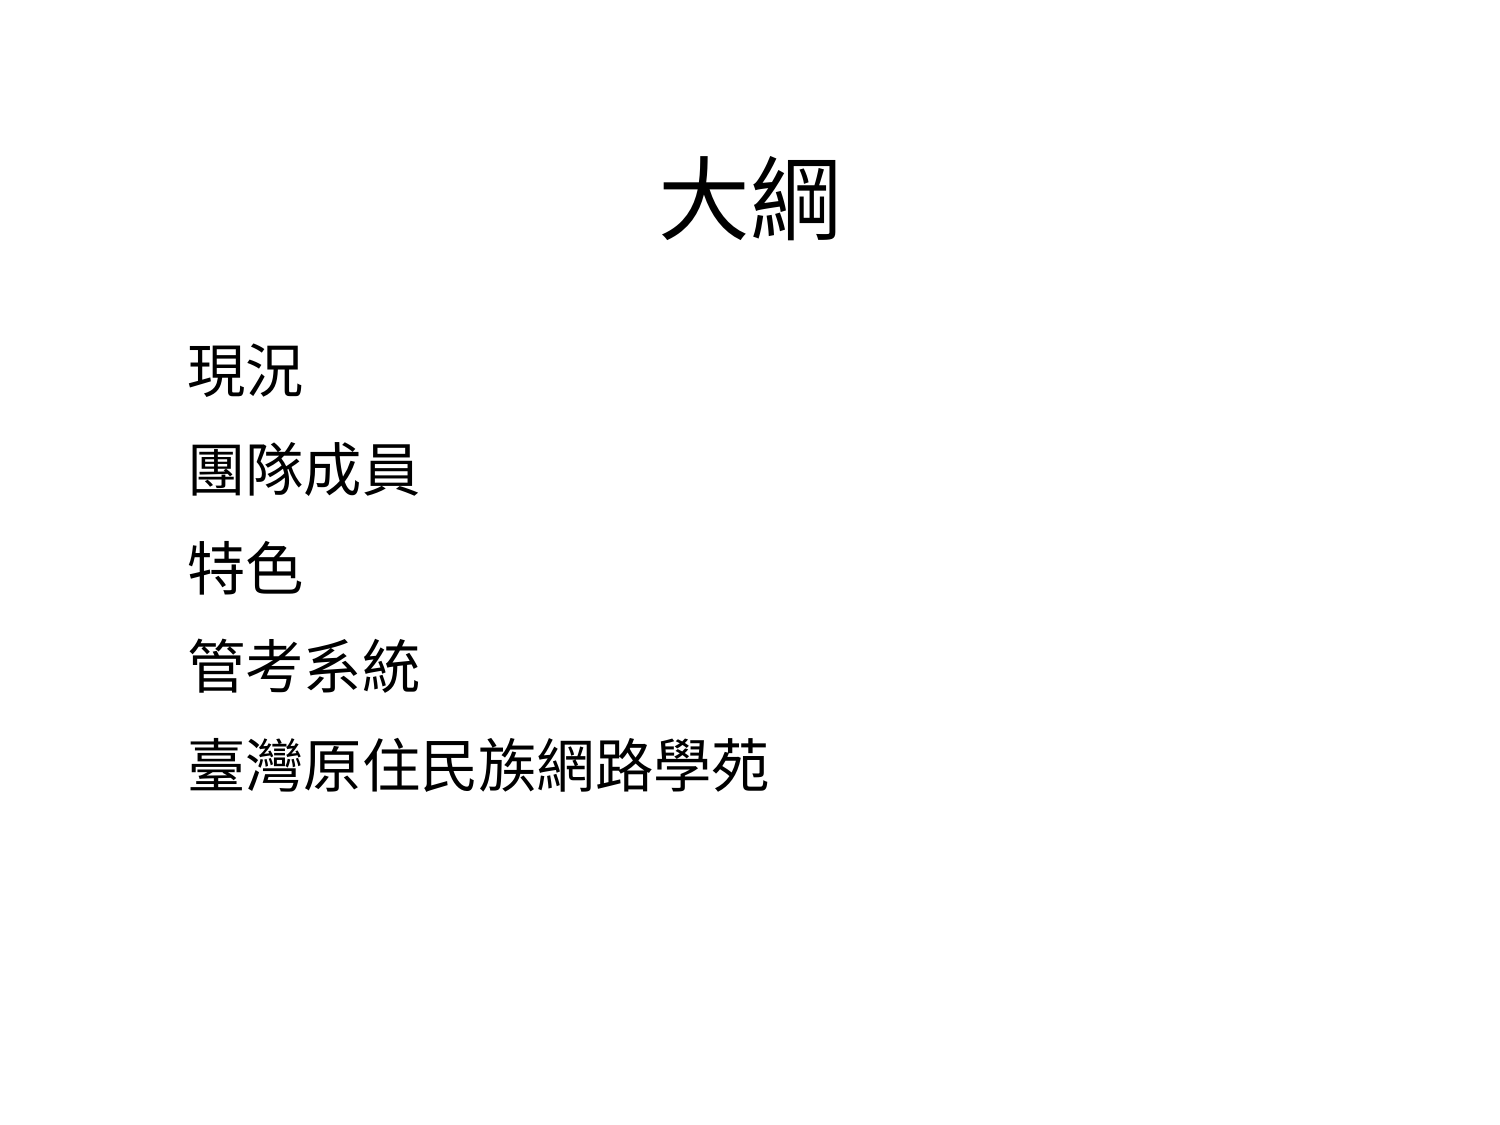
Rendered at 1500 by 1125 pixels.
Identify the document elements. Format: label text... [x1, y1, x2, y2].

list 現況 團隊成員 特色 管考系統 臺灣原住民族網路學苑 [112, 324, 1388, 986]
title 大綱 [112, 83, 1388, 305]
